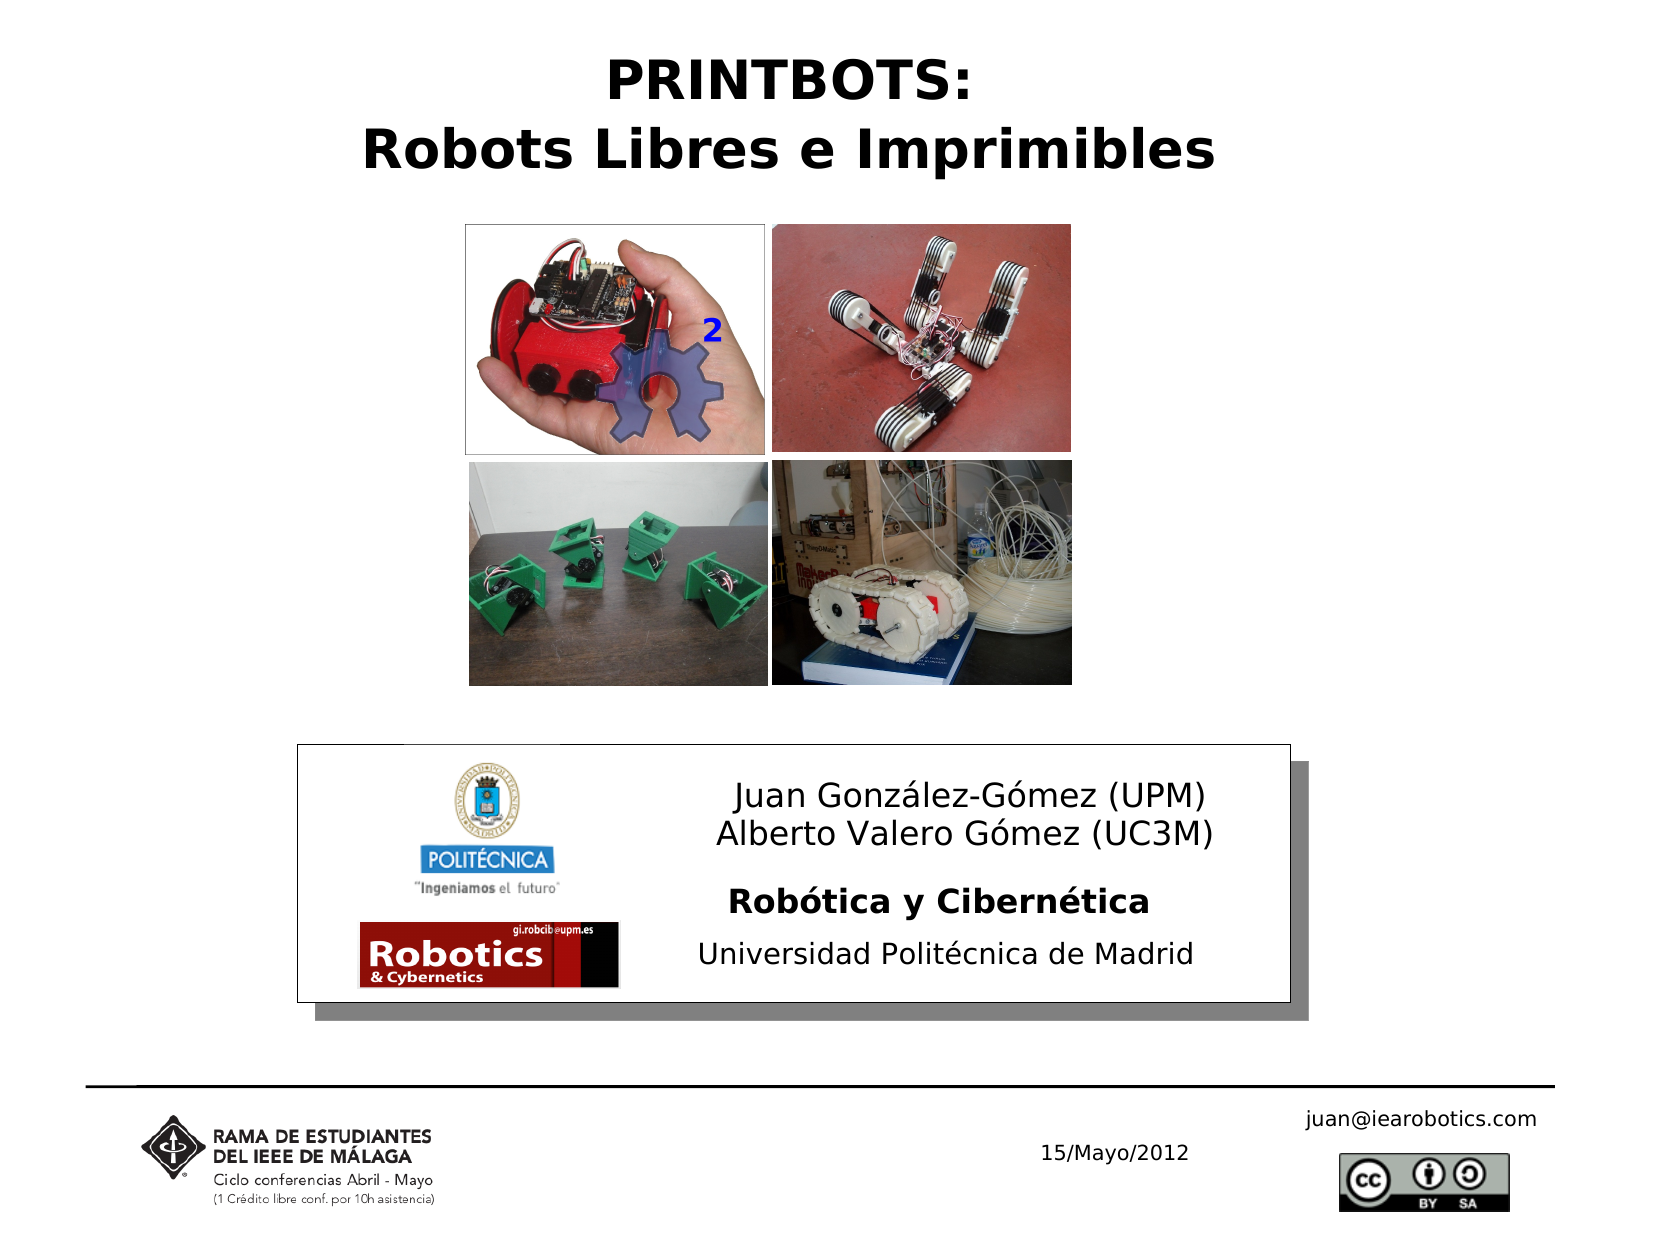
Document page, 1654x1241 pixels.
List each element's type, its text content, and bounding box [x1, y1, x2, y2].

picture [465, 224, 765, 455]
picture [469, 462, 768, 686]
text_box 15/Mayo/2012 [1007, 1133, 1223, 1173]
picture [134, 1107, 449, 1221]
text_box [297, 744, 1291, 1003]
picture [404, 743, 560, 916]
text_box Juan González-Gómez (UPM) Alberto Valero Gómez (UC3M) [701, 768, 1241, 861]
picture [1339, 1153, 1510, 1213]
picture [772, 224, 1071, 452]
text_box juan@iearobotics.com [1291, 1099, 1553, 1143]
text_box Universidad Politécnica de Madrid [682, 930, 1210, 983]
text_box Robótica y Cibernética [712, 875, 1167, 929]
picture [772, 460, 1072, 685]
text_box PRINTBOTS: Robots Libres e Imprimibles [346, 42, 1255, 189]
picture [357, 920, 621, 989]
